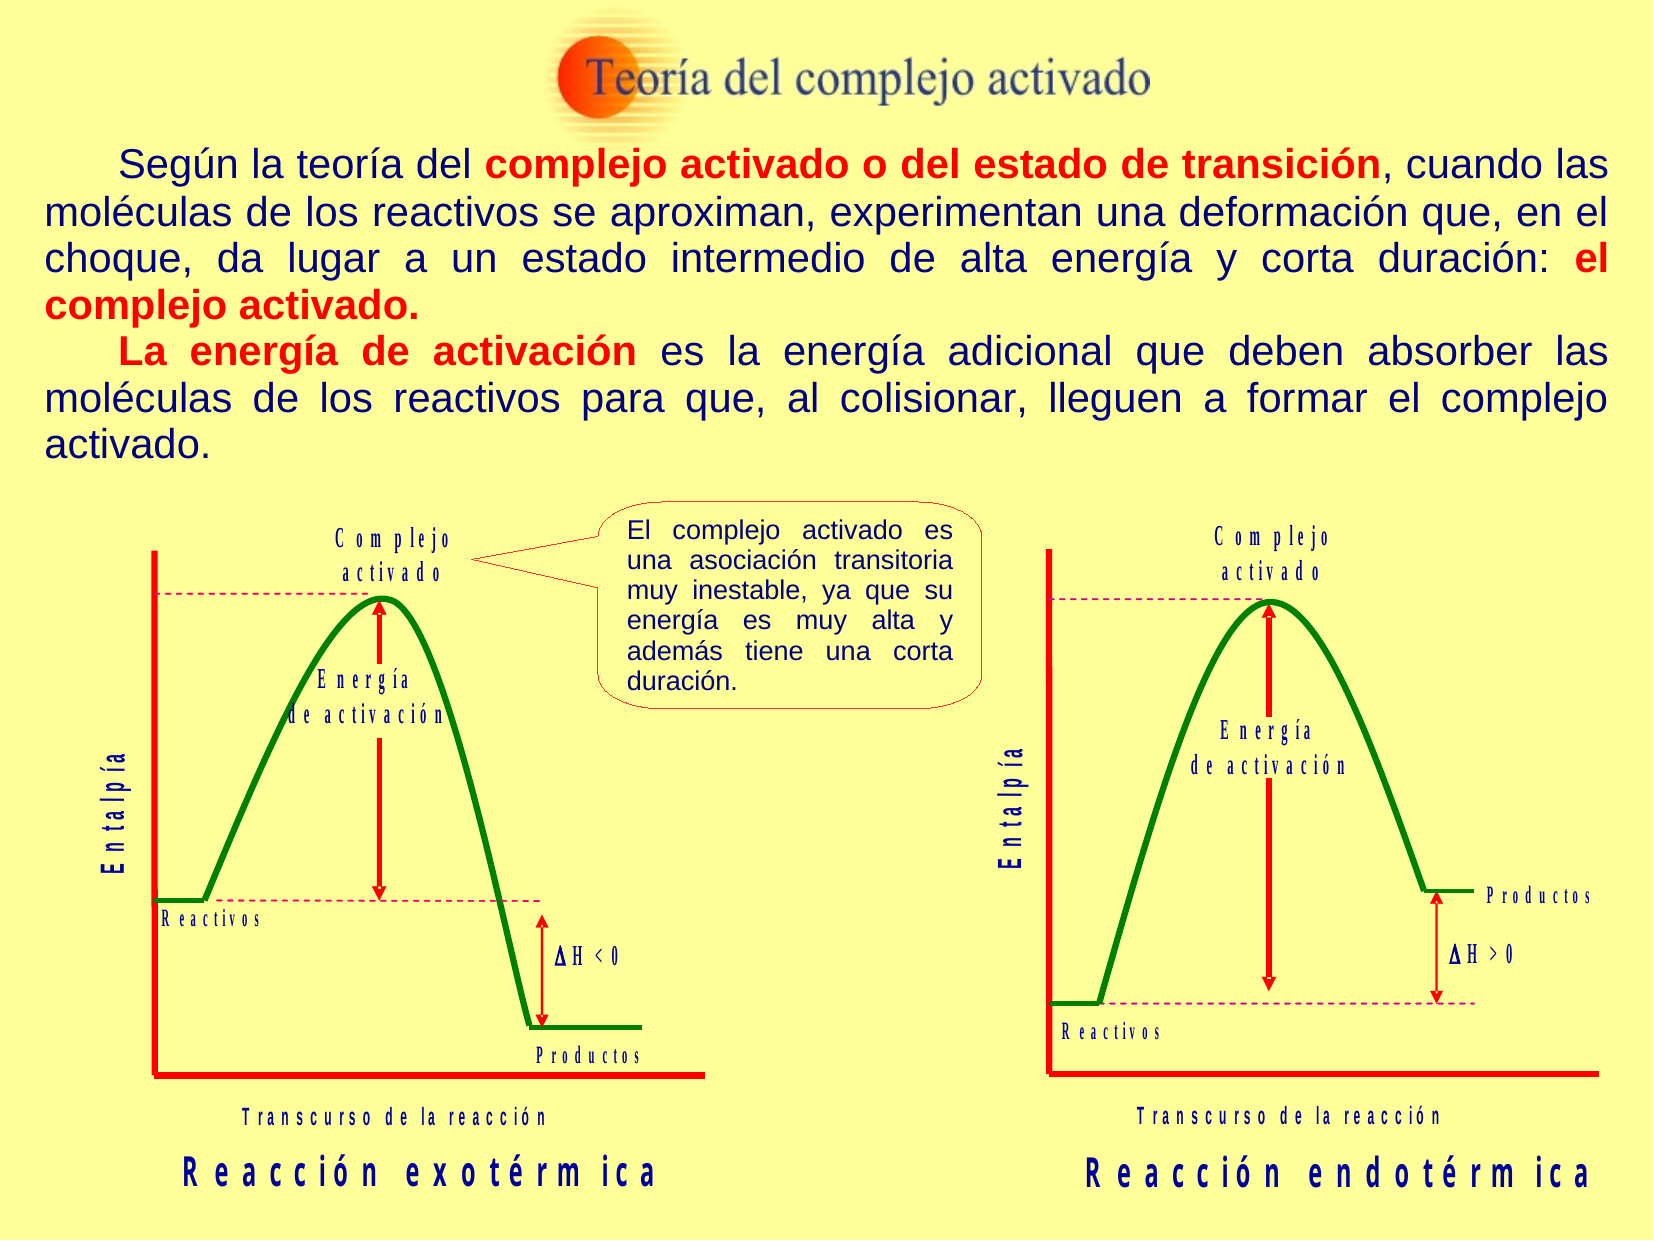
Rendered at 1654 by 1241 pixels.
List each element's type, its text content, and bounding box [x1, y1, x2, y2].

picture [981, 510, 1620, 1206]
text_box Según la teoría del complejo activado o del estado de transición, cuando las moléculas de los reactivos se aproximan, experimentan una deformación que, en el choque, da lugar a un estado intermedio de alta energía y corta duración: el complejo activado. La energía de activación es la energía adicional que deben absorber las moléculas de los reactivos para que, al colisionar, lleguen a formar el complejo activado. [29, 129, 1625, 480]
text_box El complejo activado es una asociación transitoria muy inestable, ya que su energía es muy alta y además tiene una corta duración. [618, 501, 981, 709]
picture [84, 511, 710, 1205]
picture [499, 2, 1150, 129]
